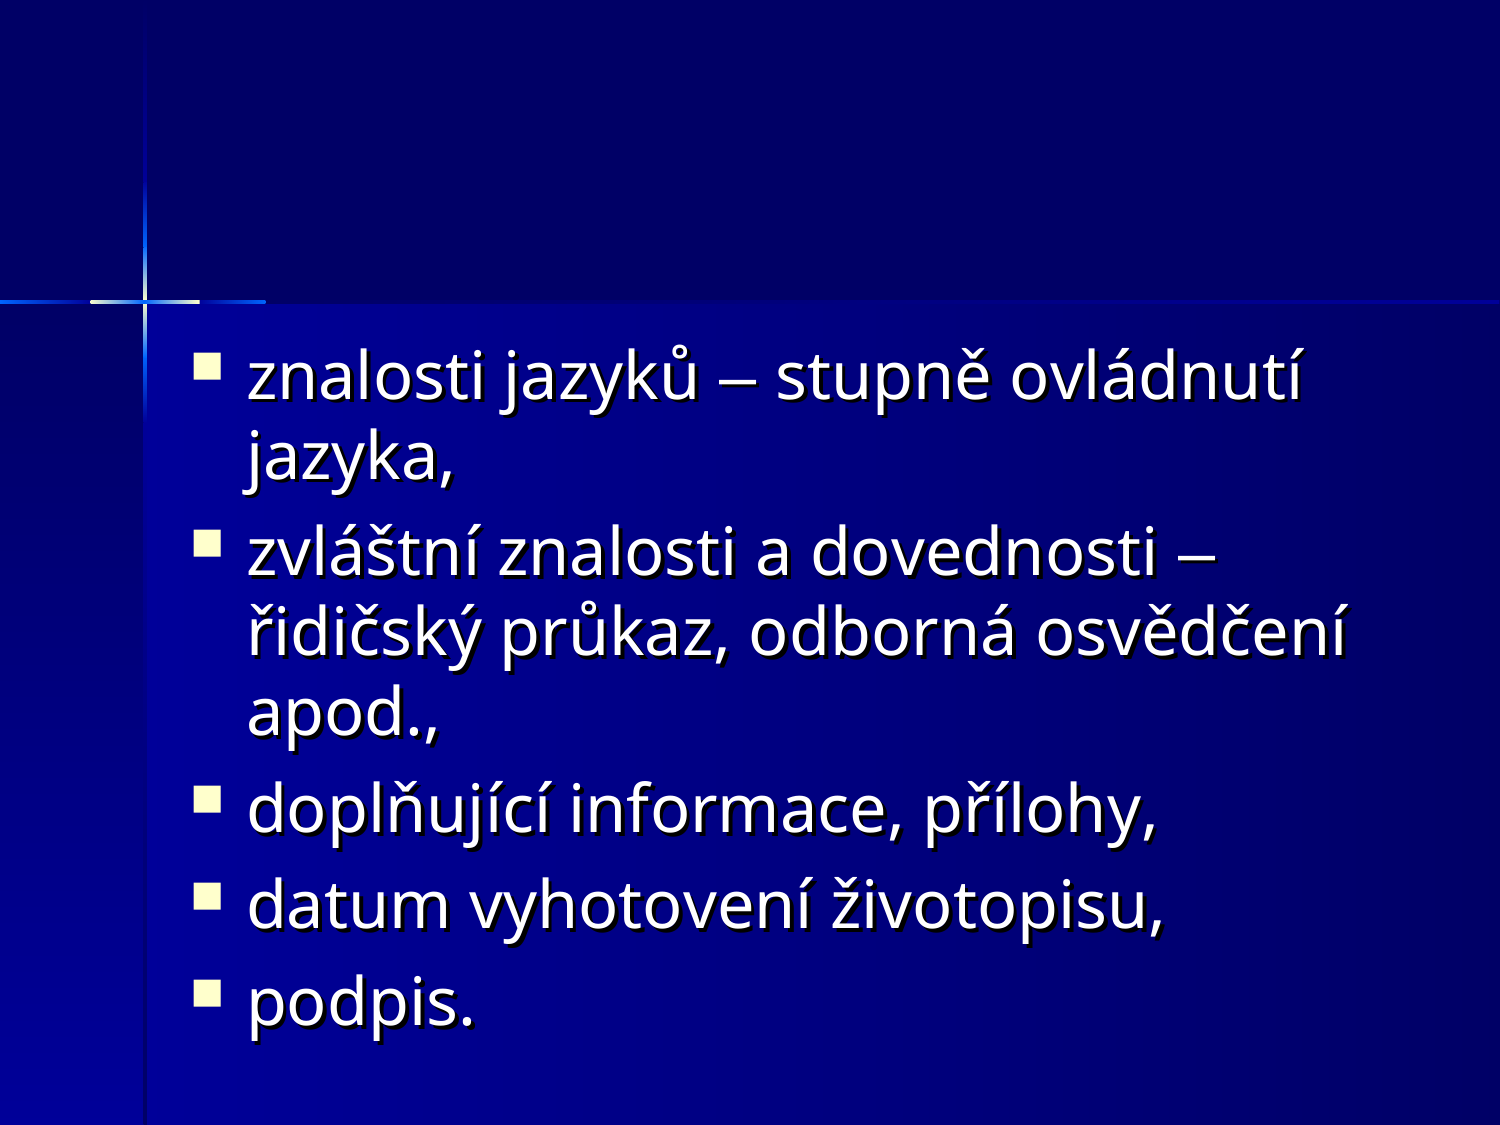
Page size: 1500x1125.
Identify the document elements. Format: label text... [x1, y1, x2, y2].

list znalosti jazyků – stupně ovládnutí jazyka, zvláštní znalosti a dovednosti – řidičský průkaz, odborná osvědčení apod., doplňující informace, přílohy, datum vyhotovení životopisu, podpis. [174, 324, 1413, 1001]
